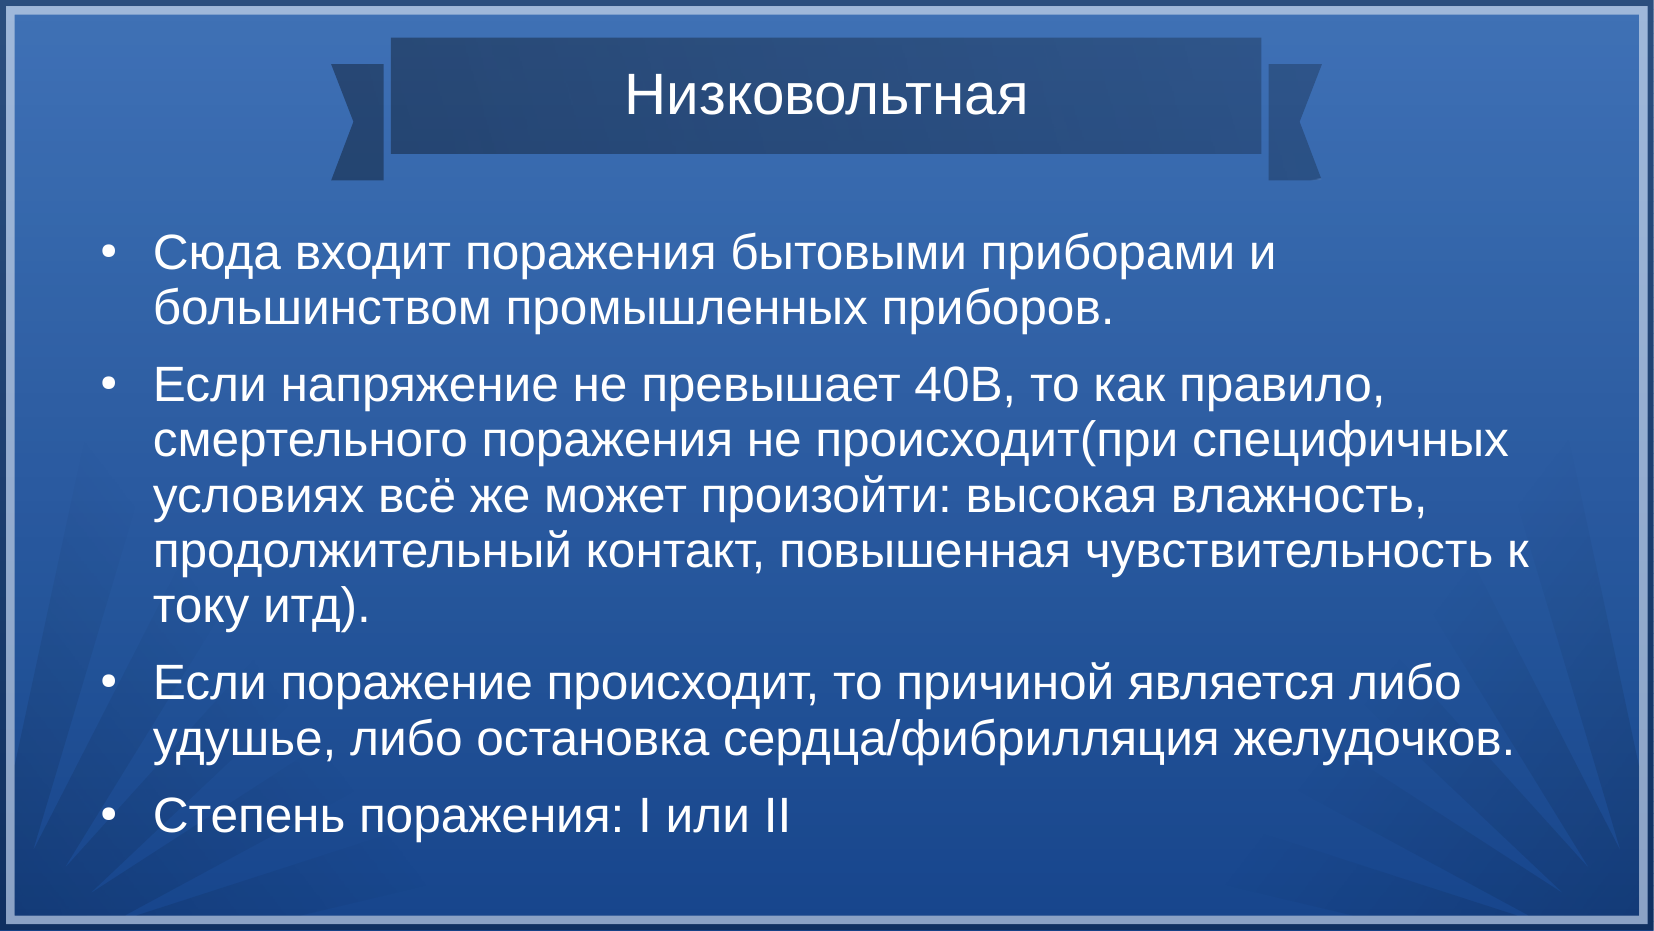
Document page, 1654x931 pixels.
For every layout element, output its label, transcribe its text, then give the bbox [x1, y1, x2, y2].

title Низковольтная [389, 28, 1264, 160]
list Сюда входит поражения бытовыми приборами и большинством промышленных приборов. Если напряжение не превышает 40В, то как правило, смертельного поражения не происходит(при специфичных условиях всё же может произойти: высокая влажность, продолжительный контакт, повышенная чувствительность к току итд). Если поражение происходит, то причиной является либо удушье, либо остановка сердца/фибрилляция желудочков. Степень поражения: I или II [82, 224, 1571, 848]
